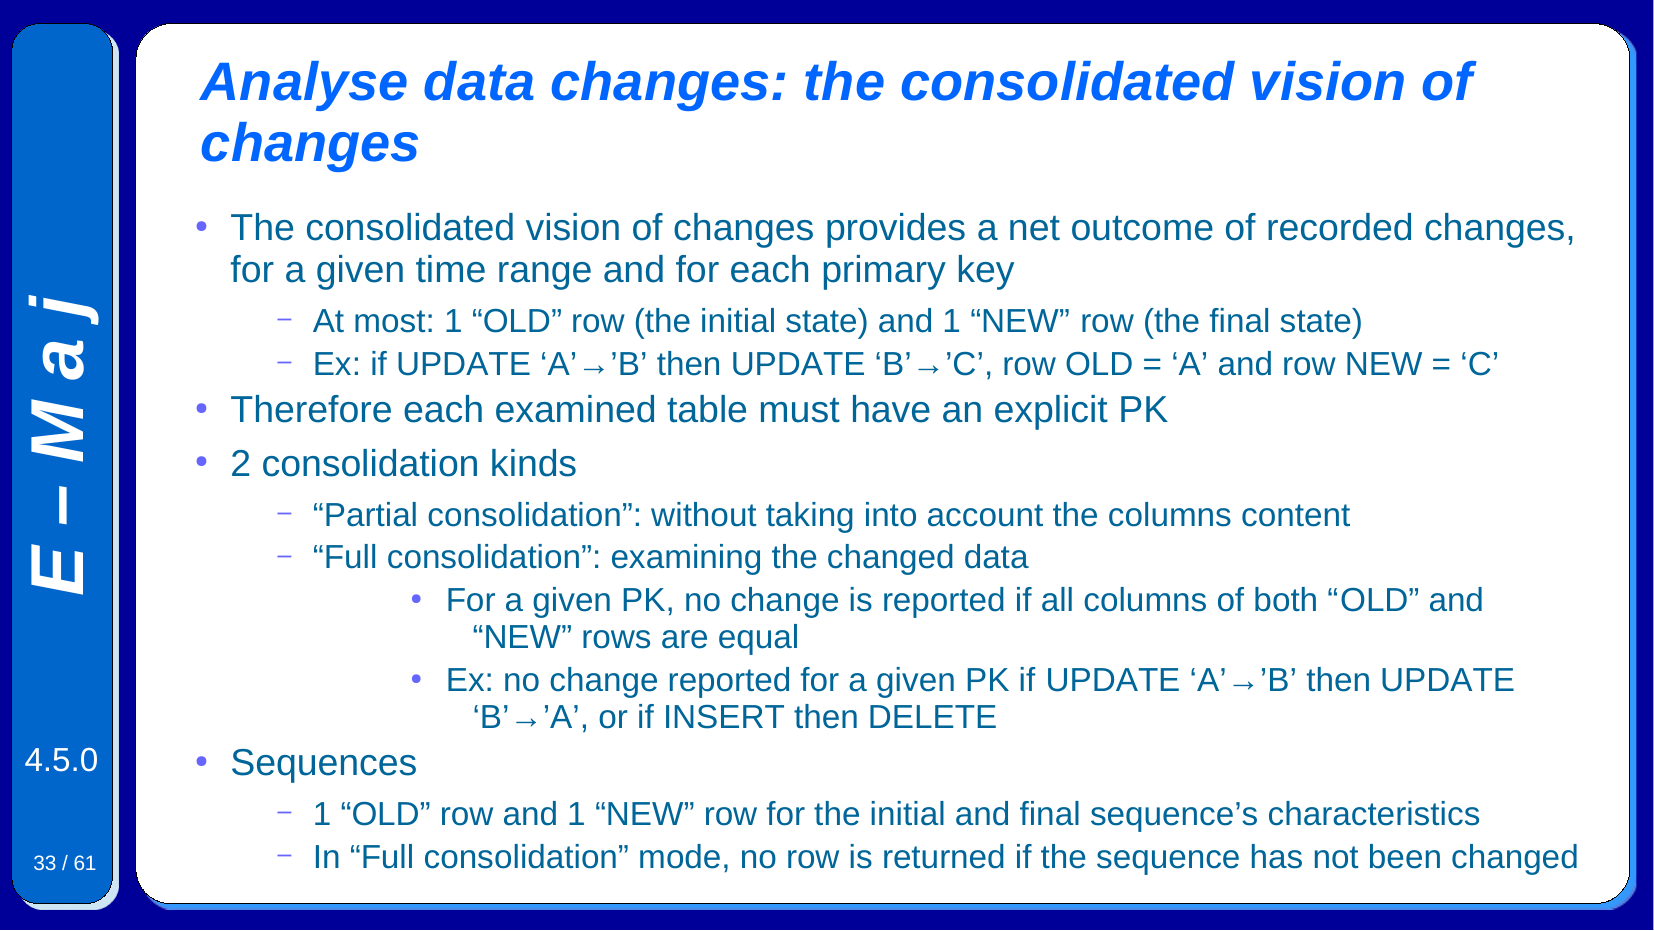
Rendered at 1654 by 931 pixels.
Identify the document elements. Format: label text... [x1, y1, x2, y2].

list The consolidated vision of changes provides a net outcome of recorded changes, for a given time range and for each primary key At most: 1 “OLD” row (the initial state) and 1 “NEW” row (the final state) Ex: if UPDATE ‘A’→’B’ then UPDATE ‘B’→’C’, row OLD = ‘A’ and row NEW = ‘C’ Therefore each examined table must have an explicit PK 2 consolidation kinds “Partial consolidation”: without taking into account the columns content “Full consolidation”: examining the changed data For a given PK, no change is reported if all columns of both “OLD” and “NEW” rows are equal Ex: no change reported for a given PK if UPDATE ‘A’→’B’ then UPDATE ‘B’→’A’, or if INSERT then DELETE Sequences 1 “OLD” row and 1 “NEW” row for the initial and final sequence’s characteristics In “Full consolidation” mode, no row is returned if the sequence has not been changed [177, 206, 1587, 876]
title Analyse data changes: the consolidated vision of changes [200, 34, 1575, 191]
